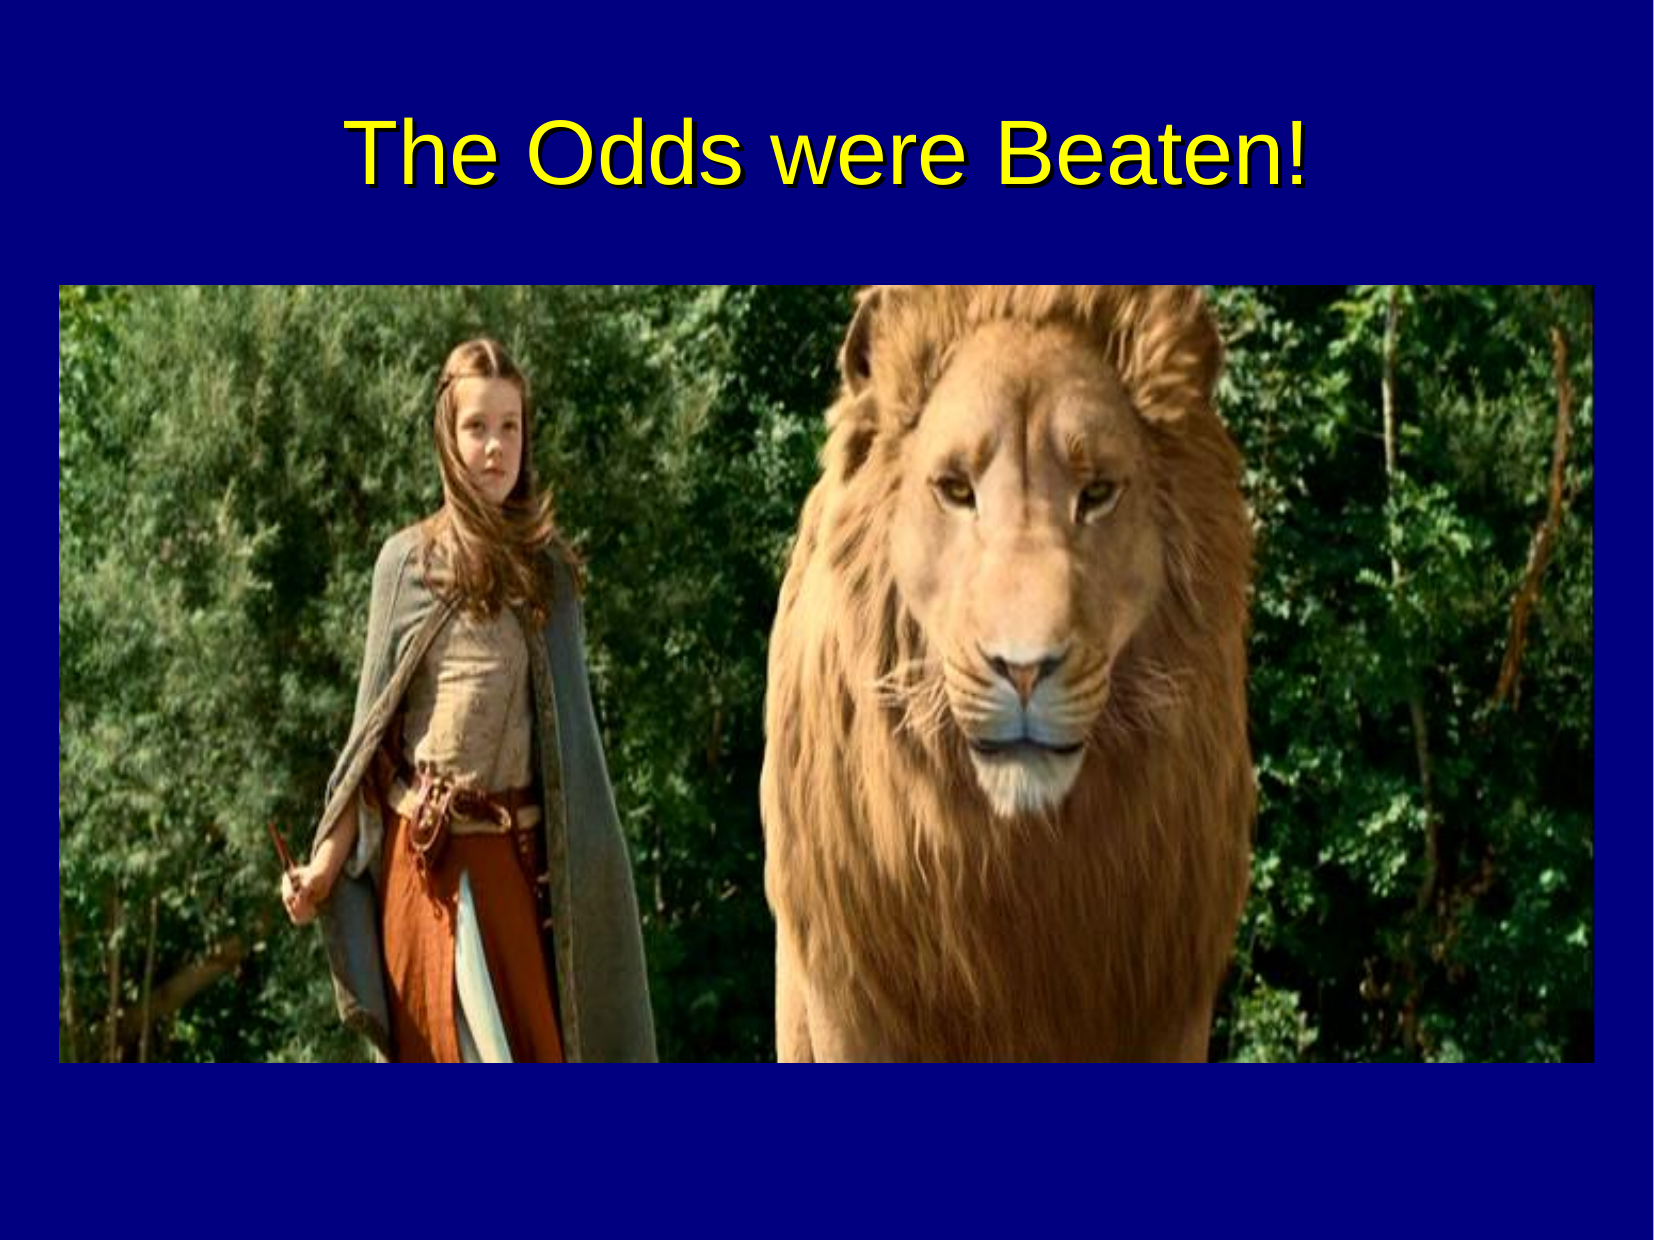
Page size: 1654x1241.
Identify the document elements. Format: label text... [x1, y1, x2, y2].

picture [59, 285, 1595, 1063]
title The Odds were Beaten! [82, 56, 1571, 250]
